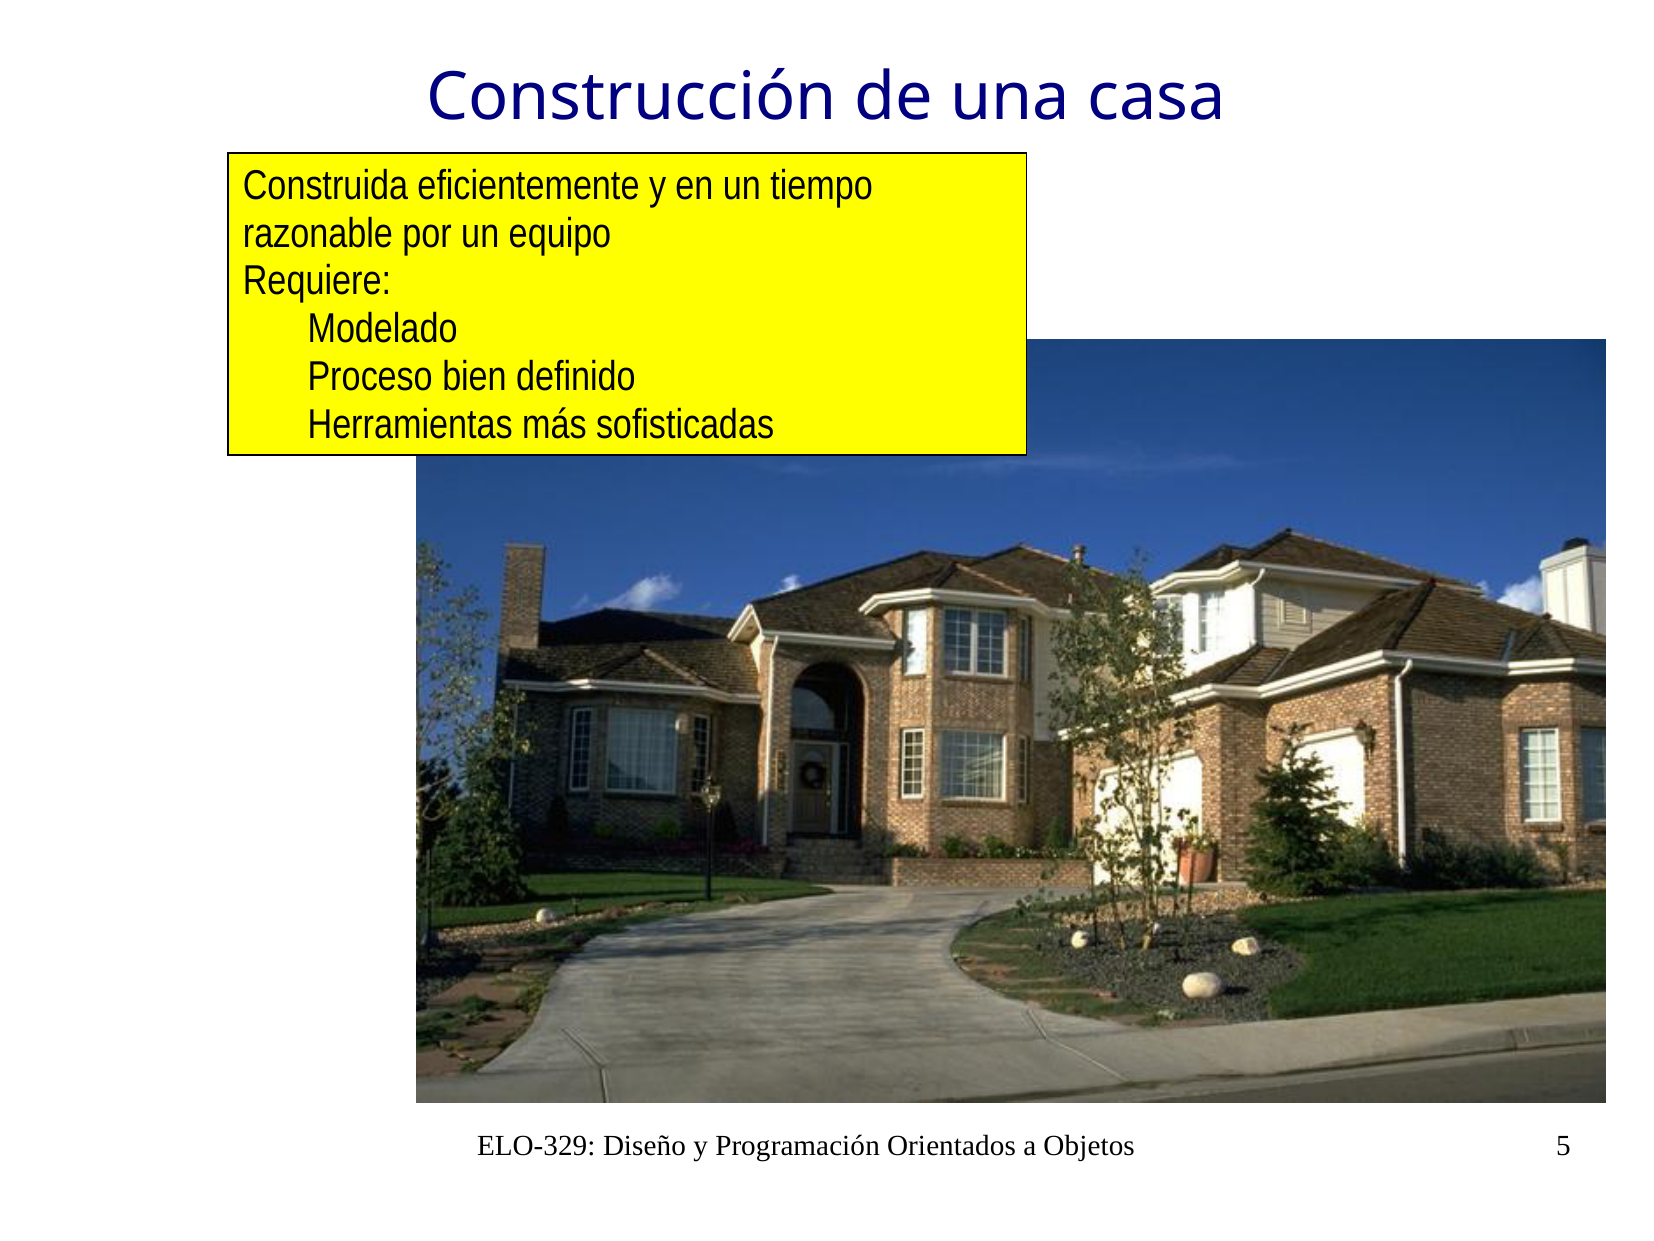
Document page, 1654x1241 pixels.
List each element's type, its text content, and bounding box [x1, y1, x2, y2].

title Construcción de una casa [82, 43, 1571, 145]
text_box Construida eficientemente y en un tiempo razonable por un equipo Requiere: Modelado Proceso bien definido Herramientas más sofisticadas [228, 152, 1027, 456]
picture [416, 339, 1606, 1103]
